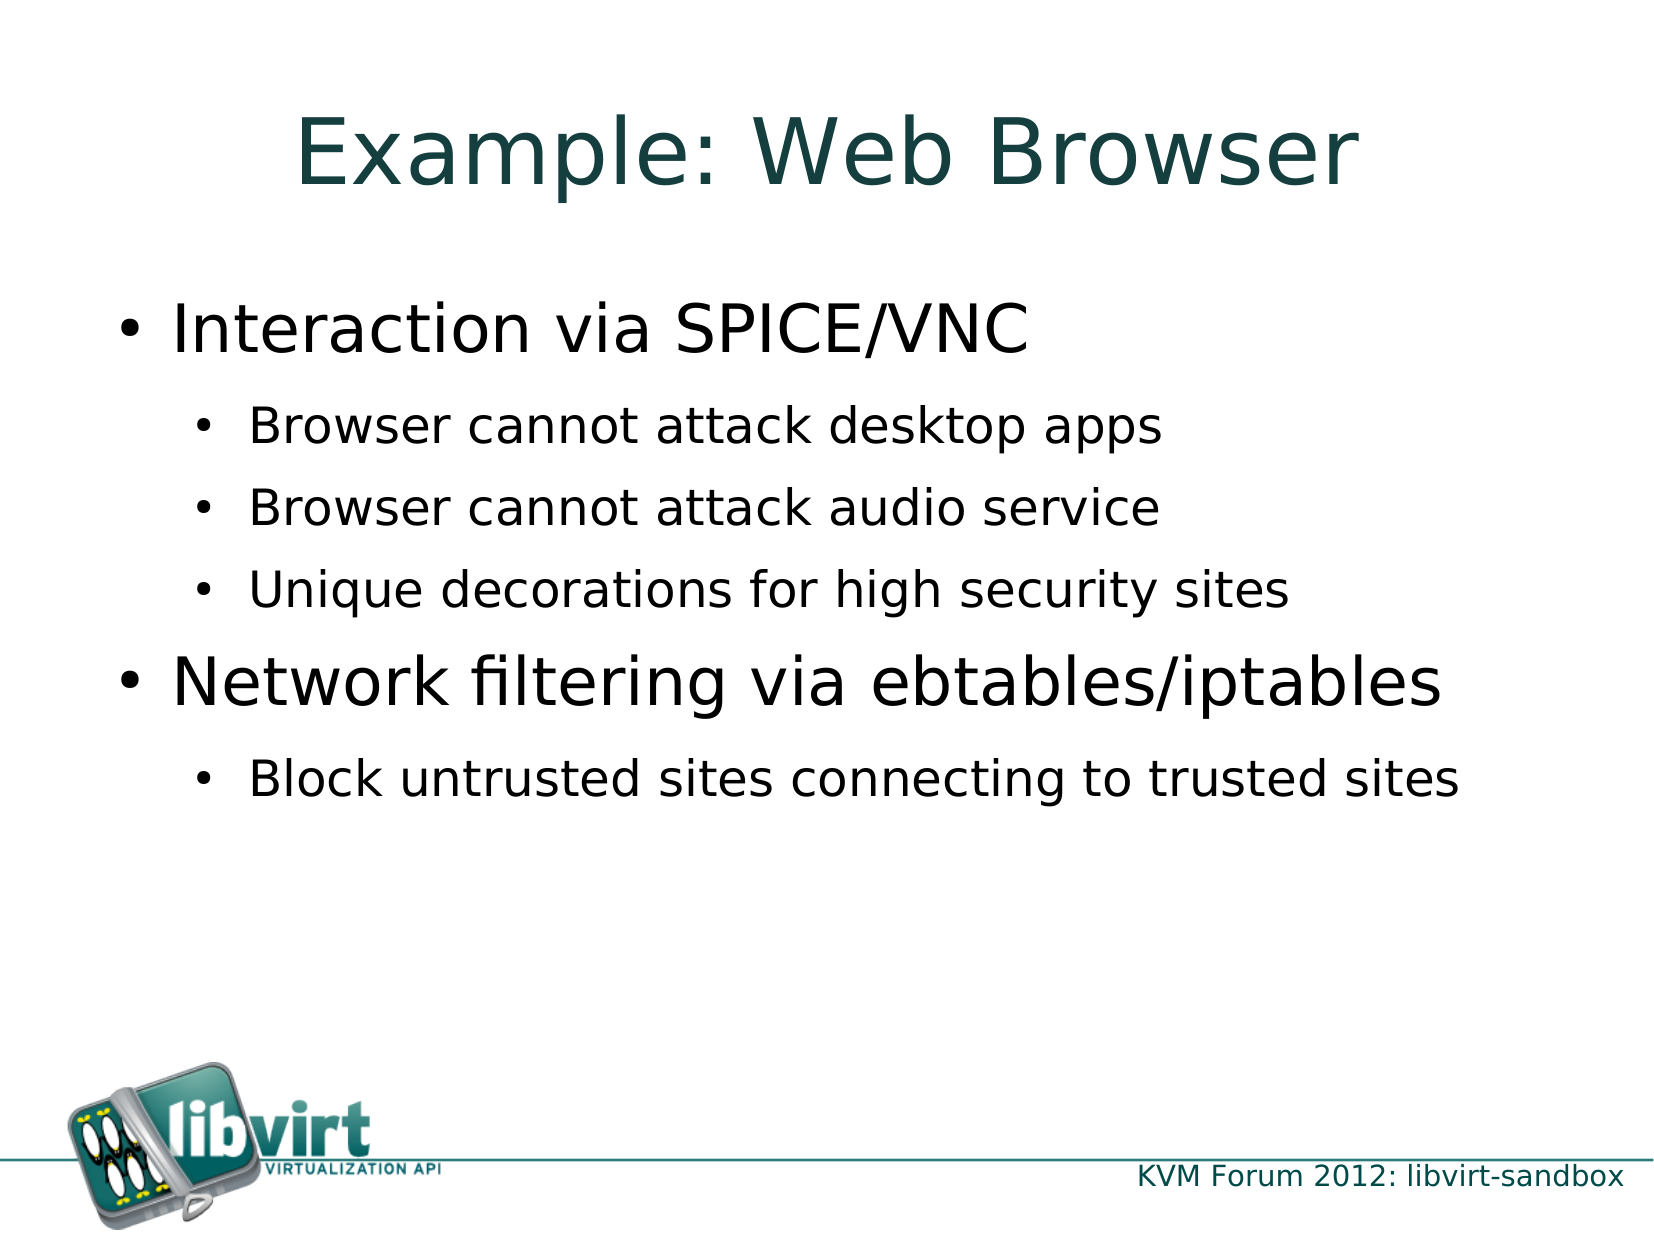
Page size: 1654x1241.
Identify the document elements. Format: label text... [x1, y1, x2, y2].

list Interaction via SPICE/VNC Browser cannot attack desktop apps Browser cannot attack audio service Unique decorations for high security sites Network filtering via ebtables/iptables Block untrusted sites connecting to trusted sites [82, 290, 1571, 1062]
picture [0, 1062, 1654, 1230]
title Example: Web Browser [82, 49, 1571, 257]
text_box KVM Forum 2012: libvirt-sandbox [1122, 1151, 1654, 1211]
